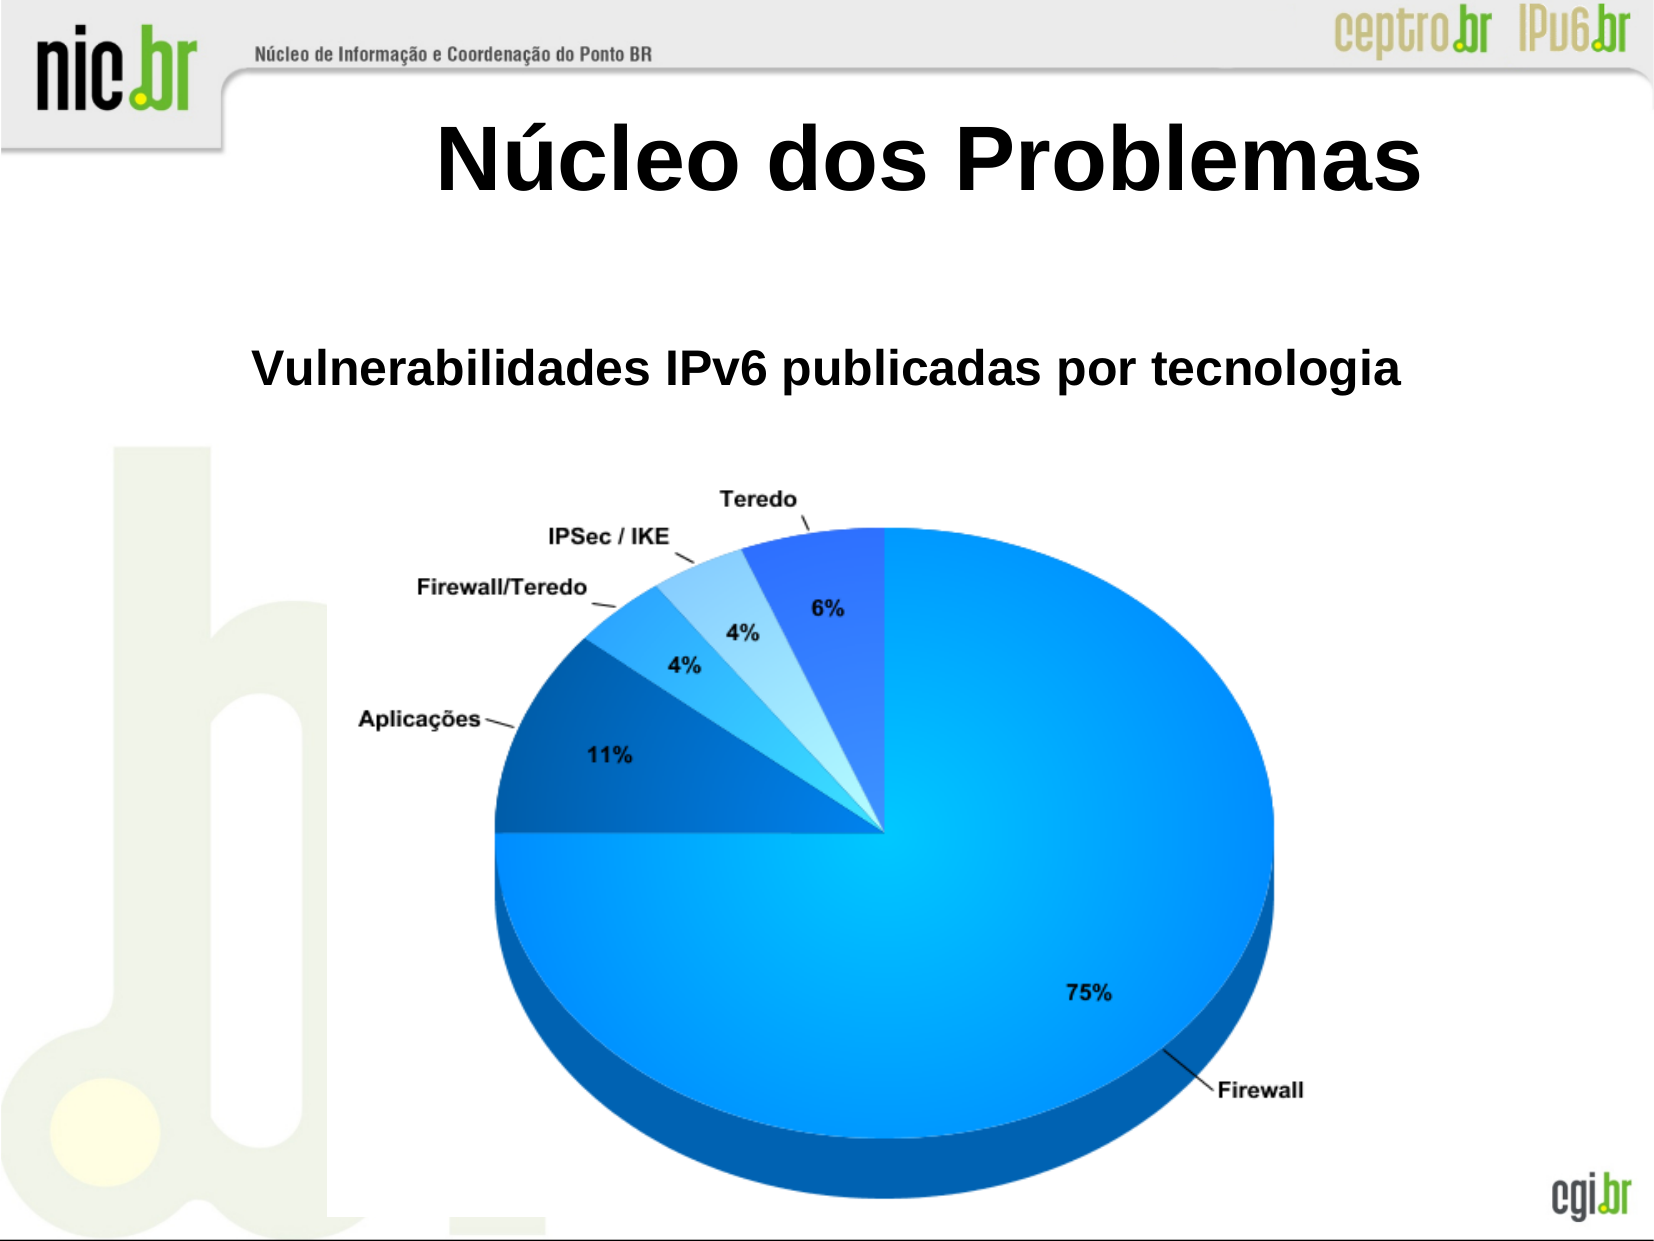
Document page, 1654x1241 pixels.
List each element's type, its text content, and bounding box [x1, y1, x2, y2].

picture [0, 0, 1654, 1241]
text_box Vulnerabilidades IPv6 publicadas por tecnologia [236, 333, 1417, 405]
text_box Núcleo dos Problemas [206, 91, 1654, 209]
